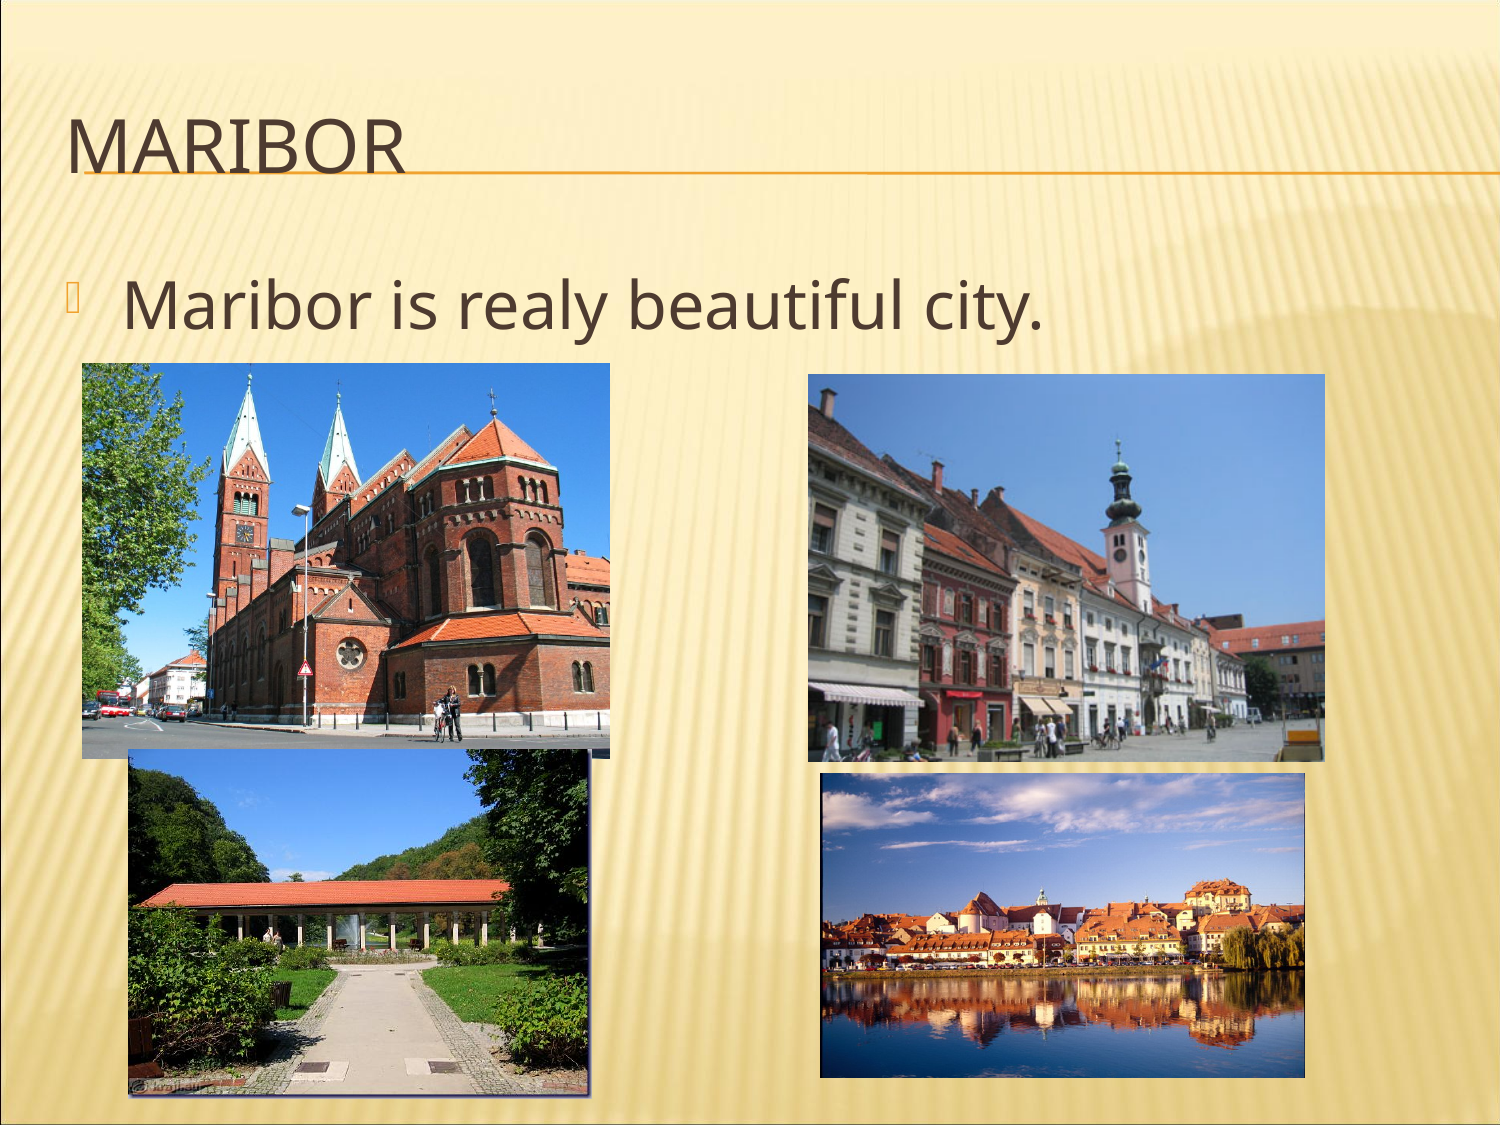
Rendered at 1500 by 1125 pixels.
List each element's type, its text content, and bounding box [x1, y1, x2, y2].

picture [0, 0, 1500, 1125]
list Maribor is realy beautiful city. [50, 254, 1475, 998]
title Maribor [50, 75, 1475, 213]
